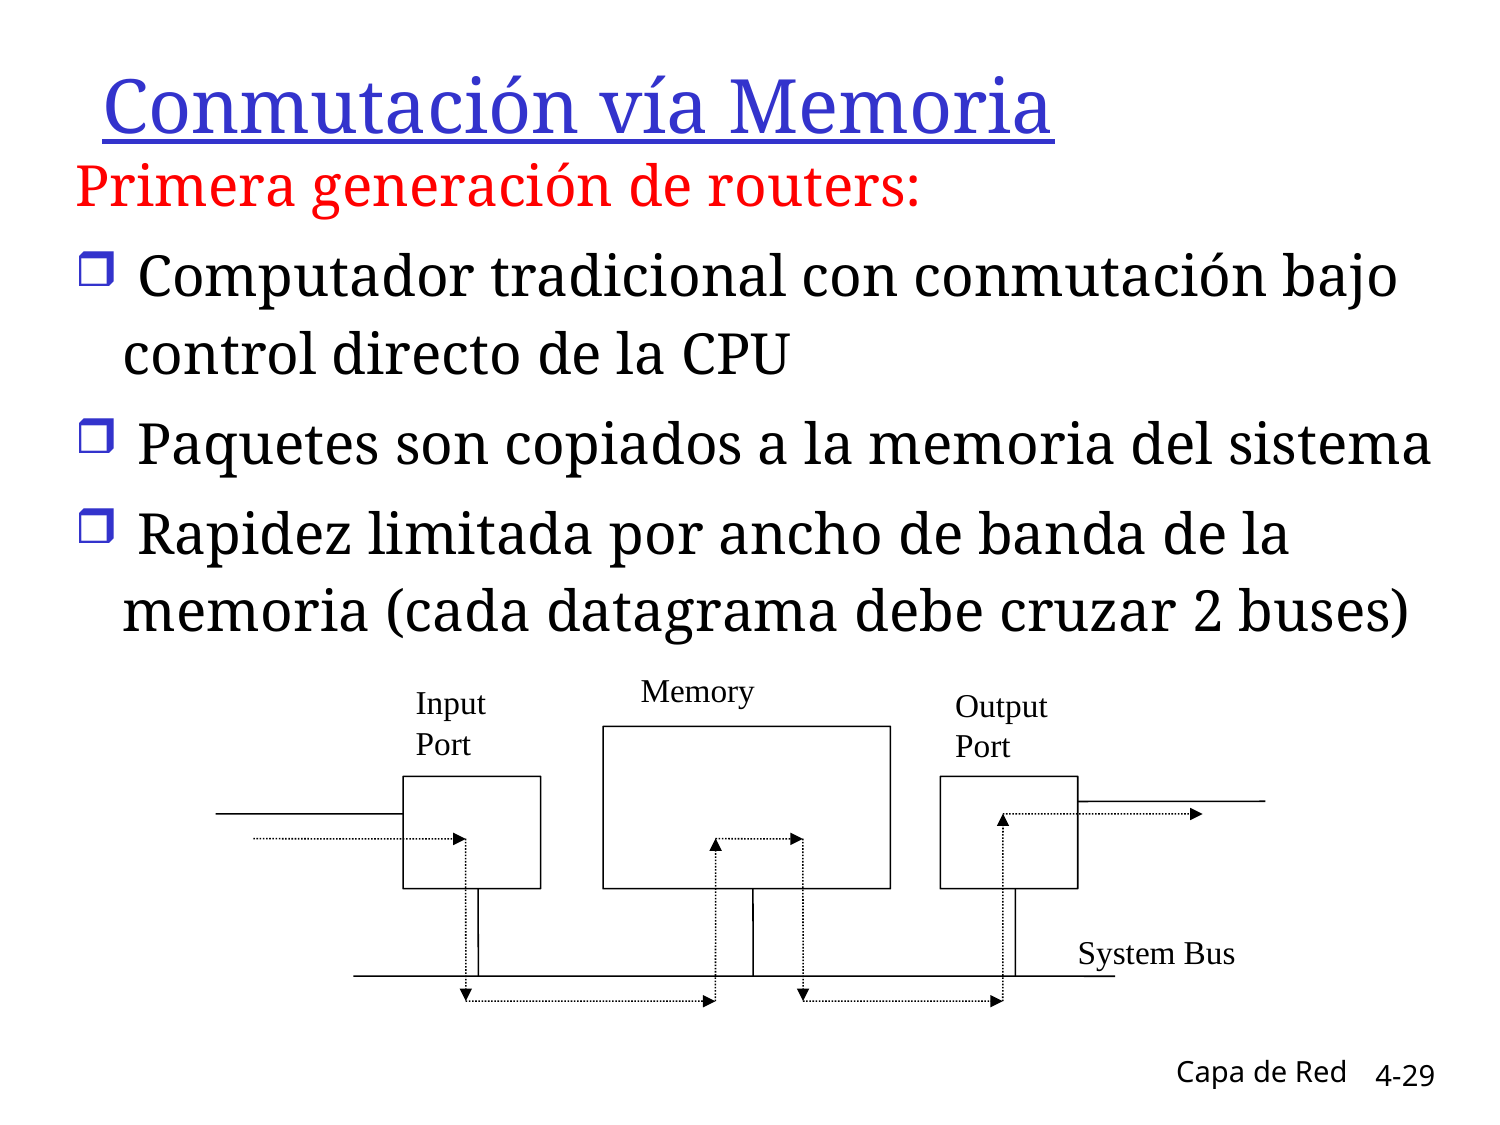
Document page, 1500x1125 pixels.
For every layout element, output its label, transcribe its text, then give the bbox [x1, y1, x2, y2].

title Conmutación vía Memoria [87, 15, 1426, 146]
list Primera generación de routers: Computador tradicional con conmutación bajo control directo de la CPU Paquetes son copiados a la memoria del sistema Rapidez limitada por ancho de banda de la memoria (cada datagrama debe cruzar 2 buses) [75, 146, 1463, 659]
text_box Output Port [940, 676, 1063, 772]
text_box Memory [625, 661, 771, 718]
text_box System Bus [1062, 923, 1252, 980]
text_box Input Port [400, 674, 502, 770]
